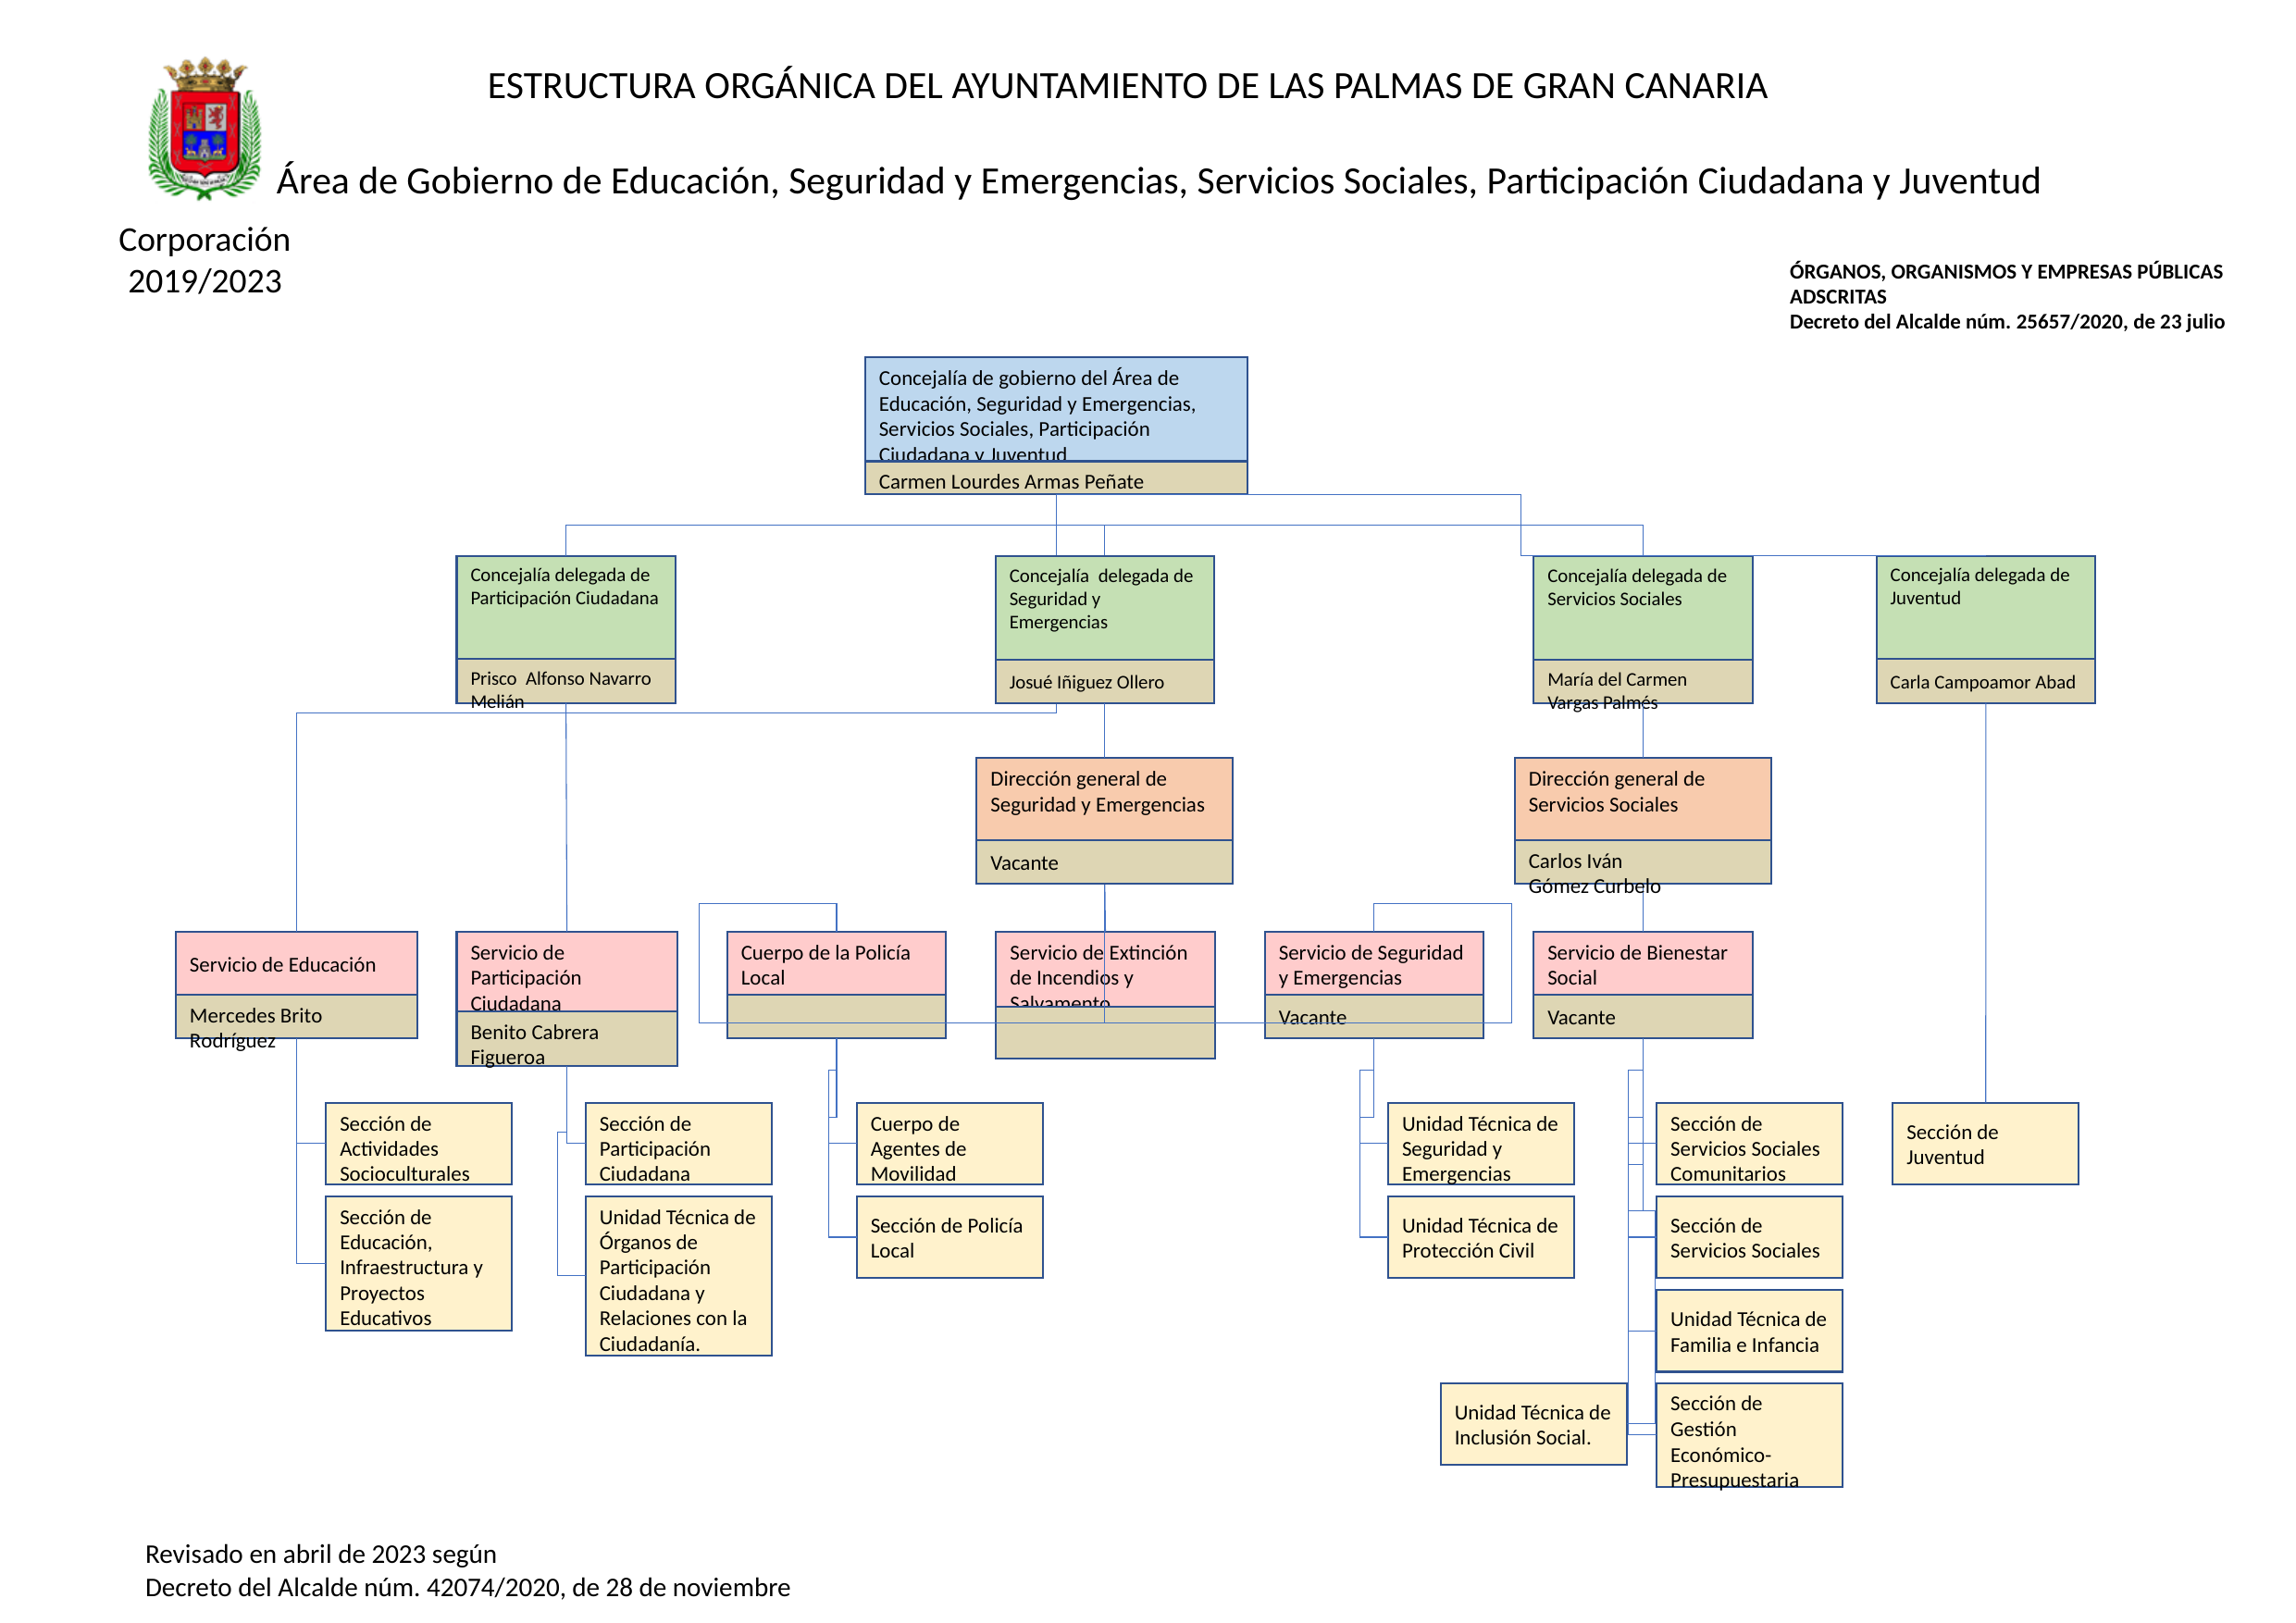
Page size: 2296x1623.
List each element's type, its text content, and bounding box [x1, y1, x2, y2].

text_box Corporación 2019/2023 [82, 209, 328, 308]
text_box Servicio de Extinción de Incendios y Salvamento [996, 932, 1104, 1007]
text_box [727, 995, 946, 1022]
text_box Sección de Gestión Económico-Presupuestaria [1657, 1383, 1843, 1487]
text_box Unidad Técnica de Protección Civil [1388, 1196, 1574, 1278]
text_box Prisco Alfonso Navarro Melián [457, 659, 676, 703]
picture [146, 53, 263, 204]
text_box Concejalía delegada de Juventud [1877, 556, 2095, 659]
text_box Servicio de Educación [176, 932, 417, 995]
text_box Revisado en abril de 2023 según Decreto del Alcalde núm. 42074/2020, de 28 de noviembre [131, 1530, 1323, 1610]
text_box Cuerpo de la Policía Local [727, 932, 946, 995]
text_box Vacante [976, 840, 1233, 884]
text_box [1105, 1007, 1215, 1022]
text_box Unidad Técnica de Familia e Infancia [1657, 1290, 1843, 1372]
text_box Servicio de Participación Ciudadana [457, 932, 677, 1011]
text_box Concejalía delegada de Participación Ciudadana [457, 556, 676, 659]
text_box Sección de Participación Ciudadana [586, 1103, 772, 1184]
text_box Sección de Educación, Infraestructura y Proyectos Educativos [326, 1196, 512, 1331]
text_box Sección de Policía Local [857, 1196, 1043, 1278]
text_box Sección de Servicios Sociales [1657, 1196, 1843, 1278]
text_box [727, 1022, 946, 1038]
text_box Carlos Iván Gómez Curbelo [1515, 840, 1771, 884]
text_box Concejalía de gobierno del Área de Educación, Seguridad y Emergencias, Servicios Sociales, Participación Ciudadana y Juventud [865, 357, 1247, 461]
text_box Unidad Técnica de Seguridad y Emergencias [1388, 1103, 1574, 1184]
text_box ÓRGANOS, ORGANISMOS Y EMPRESAS PÚBLICAS ADSCRITAS Decreto del Alcalde núm. 25657/2020, de 23 julio [1776, 250, 2256, 367]
text_box Concejalía delegada de Seguridad y Emergencias [996, 556, 1214, 660]
text_box Servicio de Bienestar Social [1533, 932, 1753, 995]
text_box Carla Campoamor Abad [1877, 659, 2095, 703]
text_box Cuerpo de Agentes de Movilidad [857, 1103, 1043, 1184]
text_box Unidad Técnica de Órganos de Participación Ciudadana y Relaciones con la Ciudadanía. [586, 1196, 772, 1356]
text_box Vacante [1265, 1022, 1483, 1038]
text_box Unidad Técnica de Inclusión Social. [1441, 1383, 1627, 1465]
text_box Carmen Lourdes Armas Peñate [865, 461, 1247, 494]
text_box Josué Iñiguez Ollero [996, 660, 1214, 703]
text_box [996, 1022, 1215, 1059]
text_box María del Carmen Vargas Palmés [1533, 660, 1753, 703]
text_box Dirección general de Seguridad y Emergencias [976, 758, 1233, 840]
text_box Servicio de Seguridad y Emergencias [1265, 932, 1483, 995]
text_box Sección de Juventud [1893, 1103, 2079, 1184]
text_box Dirección general de Servicios Sociales [1515, 758, 1771, 840]
text_box Área de Gobierno de Educación, Seguridad y Emergencias, Servicios Sociales, Participación Ciudadana y Juventud [262, 147, 2073, 209]
text_box Vacante [1533, 995, 1753, 1038]
text_box Servicio de Extinción de Incendios y Salvamento [1105, 932, 1215, 1007]
text_box Sección de Actividades Socioculturales [326, 1103, 512, 1184]
text_box [996, 1007, 1104, 1022]
text_box Concejalía delegada de Servicios Sociales [1533, 556, 1753, 660]
text_box Sección de Servicios Sociales Comunitarios [1657, 1103, 1843, 1184]
text_box Mercedes Brito Rodríguez [176, 995, 417, 1038]
text_box Vacante [1265, 995, 1483, 1022]
text_box ESTRUCTURA ORGÁNICA DEL AYUNTAMIENTO DE LAS PALMAS DE GRAN CANARIA [473, 53, 1822, 114]
text_box Benito Cabrera Figueroa [457, 1011, 677, 1066]
